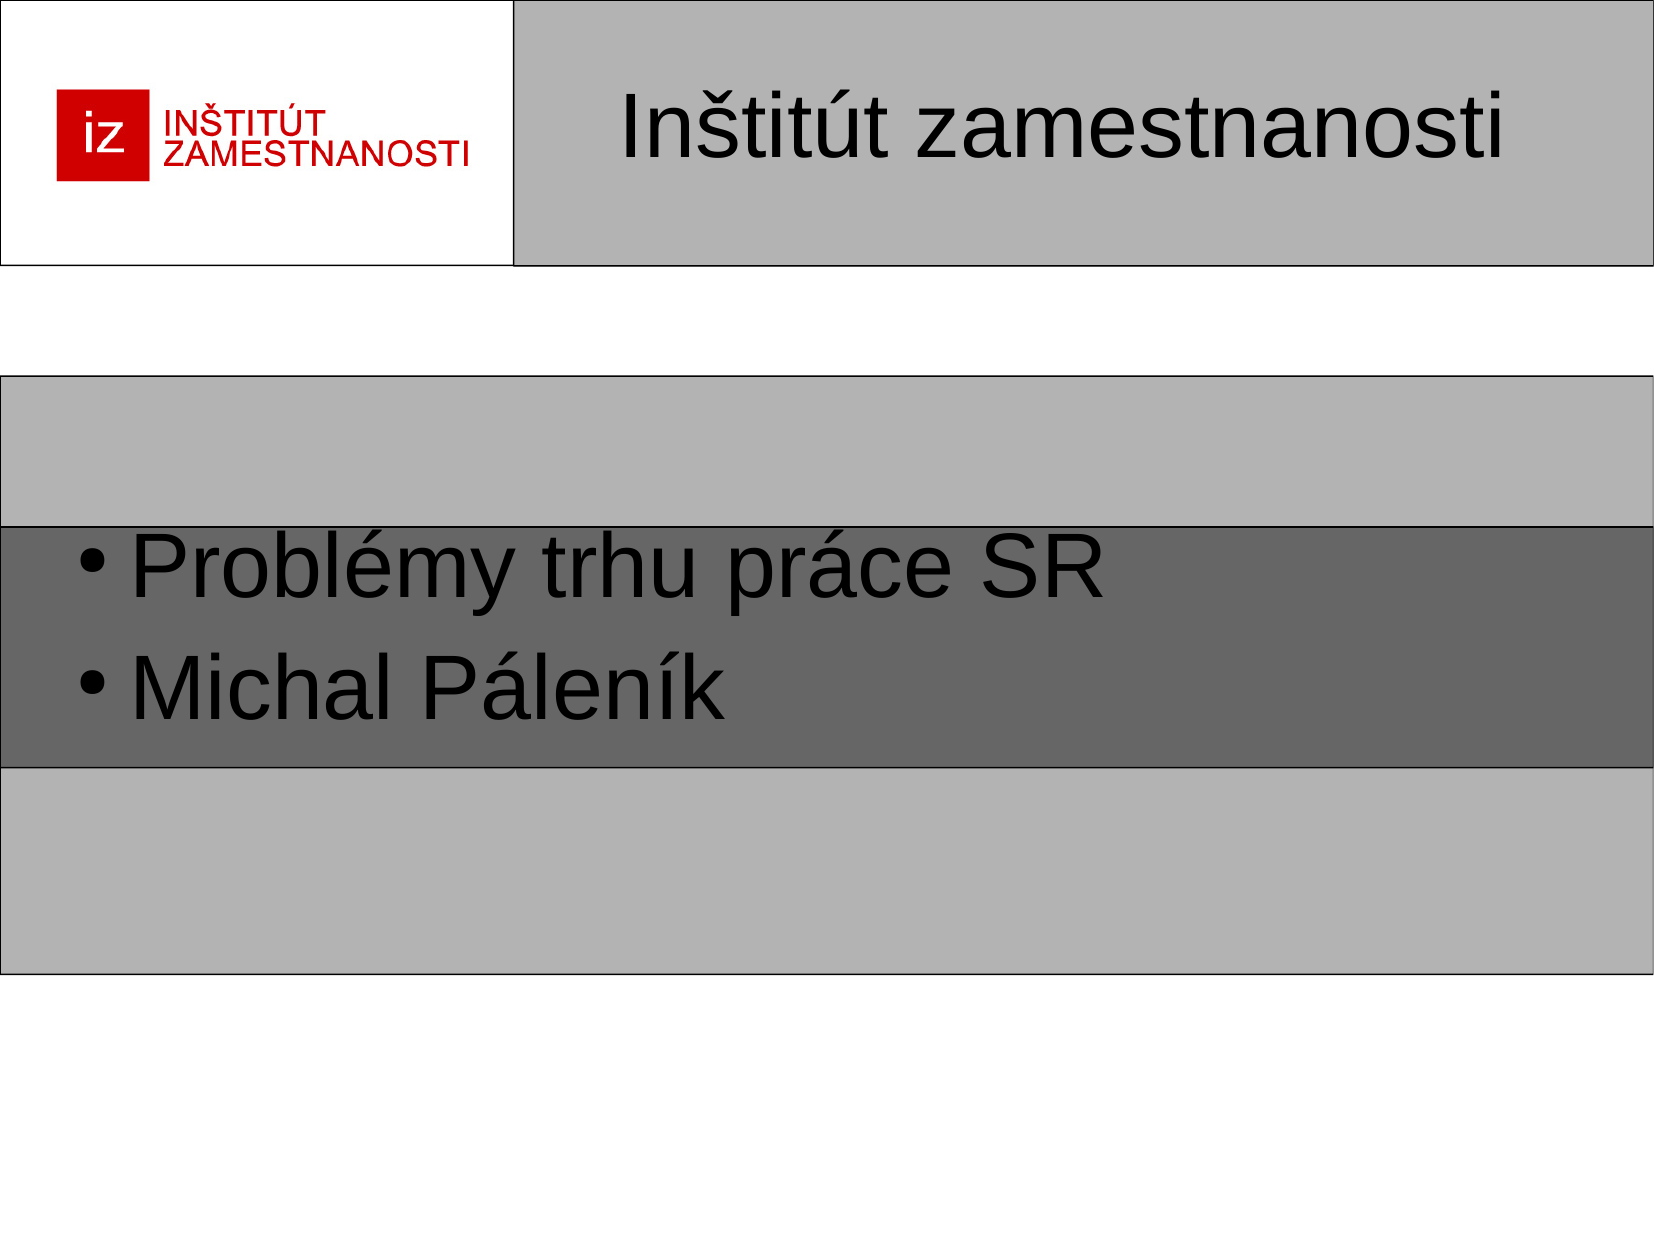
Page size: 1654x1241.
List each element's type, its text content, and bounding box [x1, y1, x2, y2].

title Inštitút zamestnanosti [561, 29, 1565, 237]
text_box [0, 376, 1654, 975]
list Problémy trhu práce SR Michal Páleník [59, 531, 1506, 768]
picture [5, 8, 512, 257]
